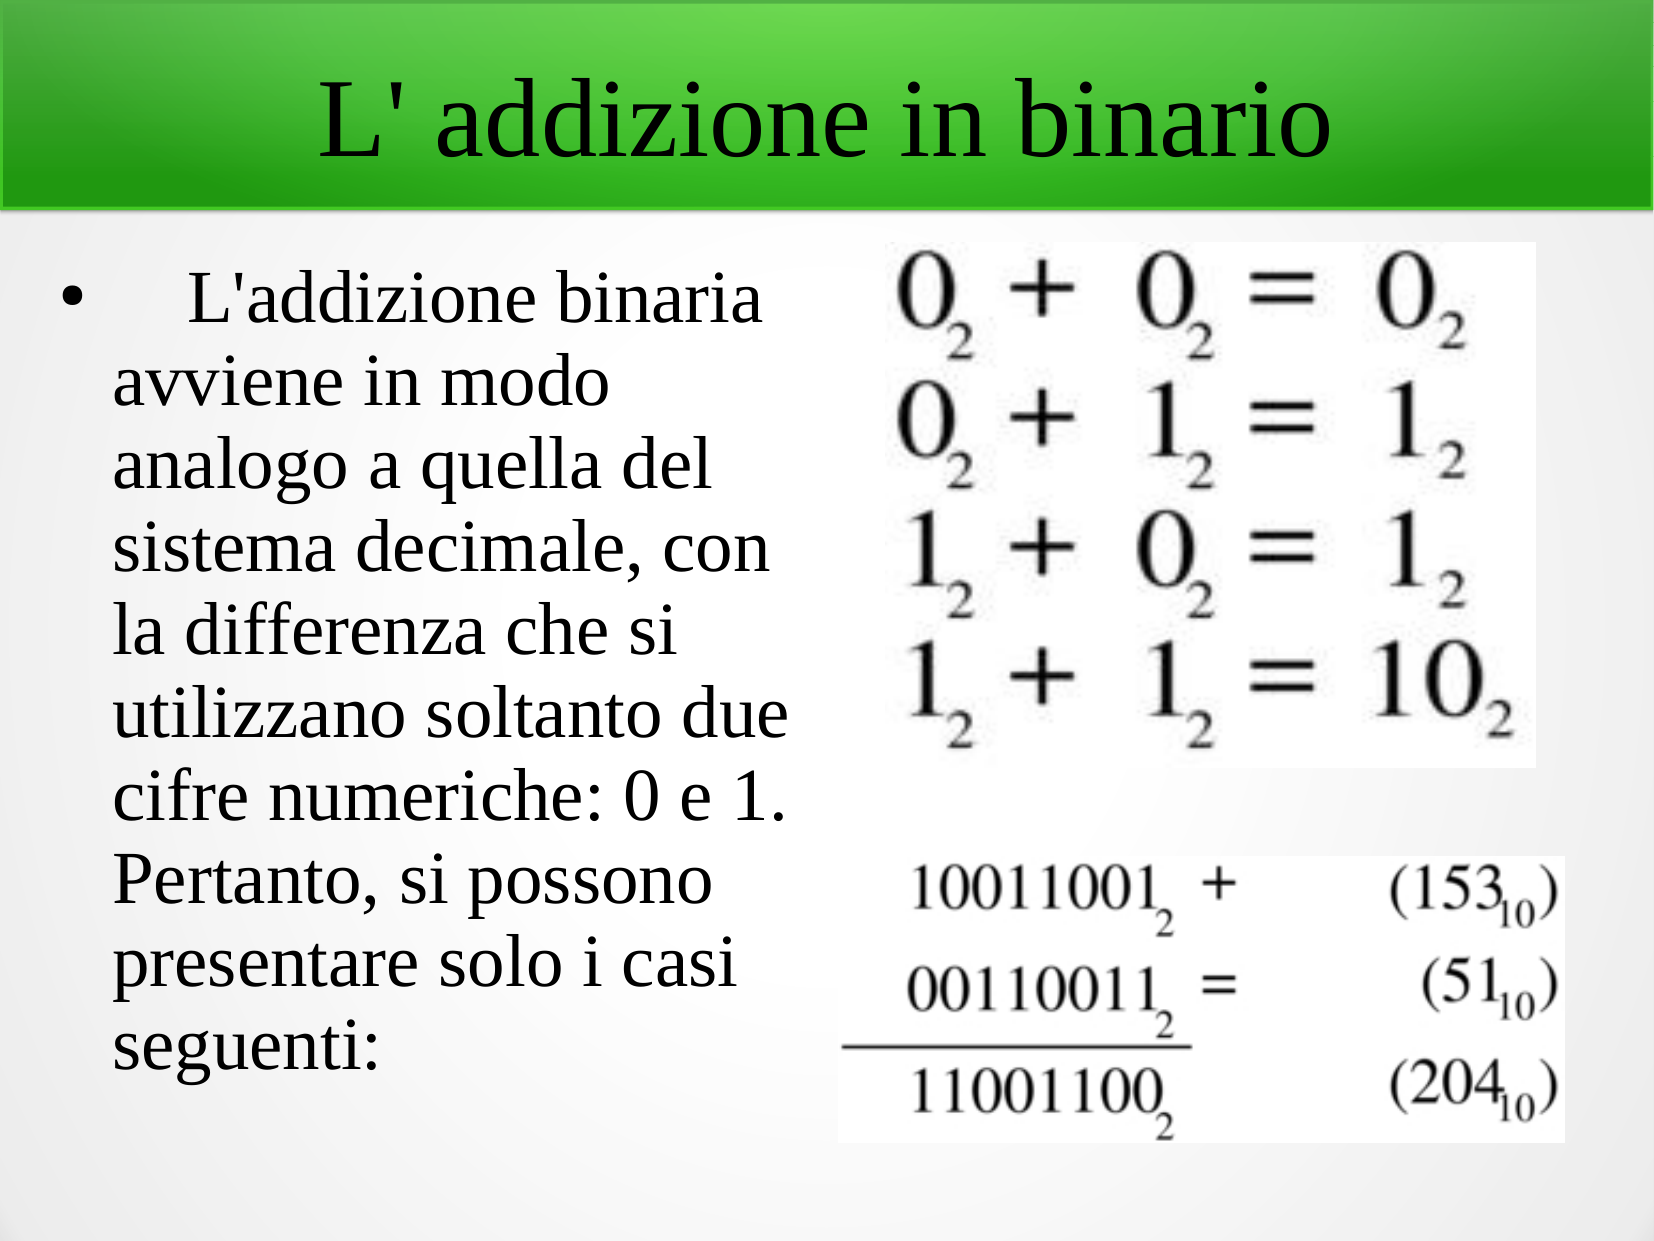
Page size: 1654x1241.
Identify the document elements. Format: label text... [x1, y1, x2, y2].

title L' addizione in binario [82, 47, 1571, 189]
picture [838, 856, 1565, 1143]
list L'addizione binaria avviene in modo analogo a quella del sistema decimale, con la differenza che si utilizzano soltanto due cifre numeriche: 0 e 1. Pertanto, si possono presentare solo i casi seguenti: [41, 256, 827, 1152]
picture [885, 242, 1536, 768]
